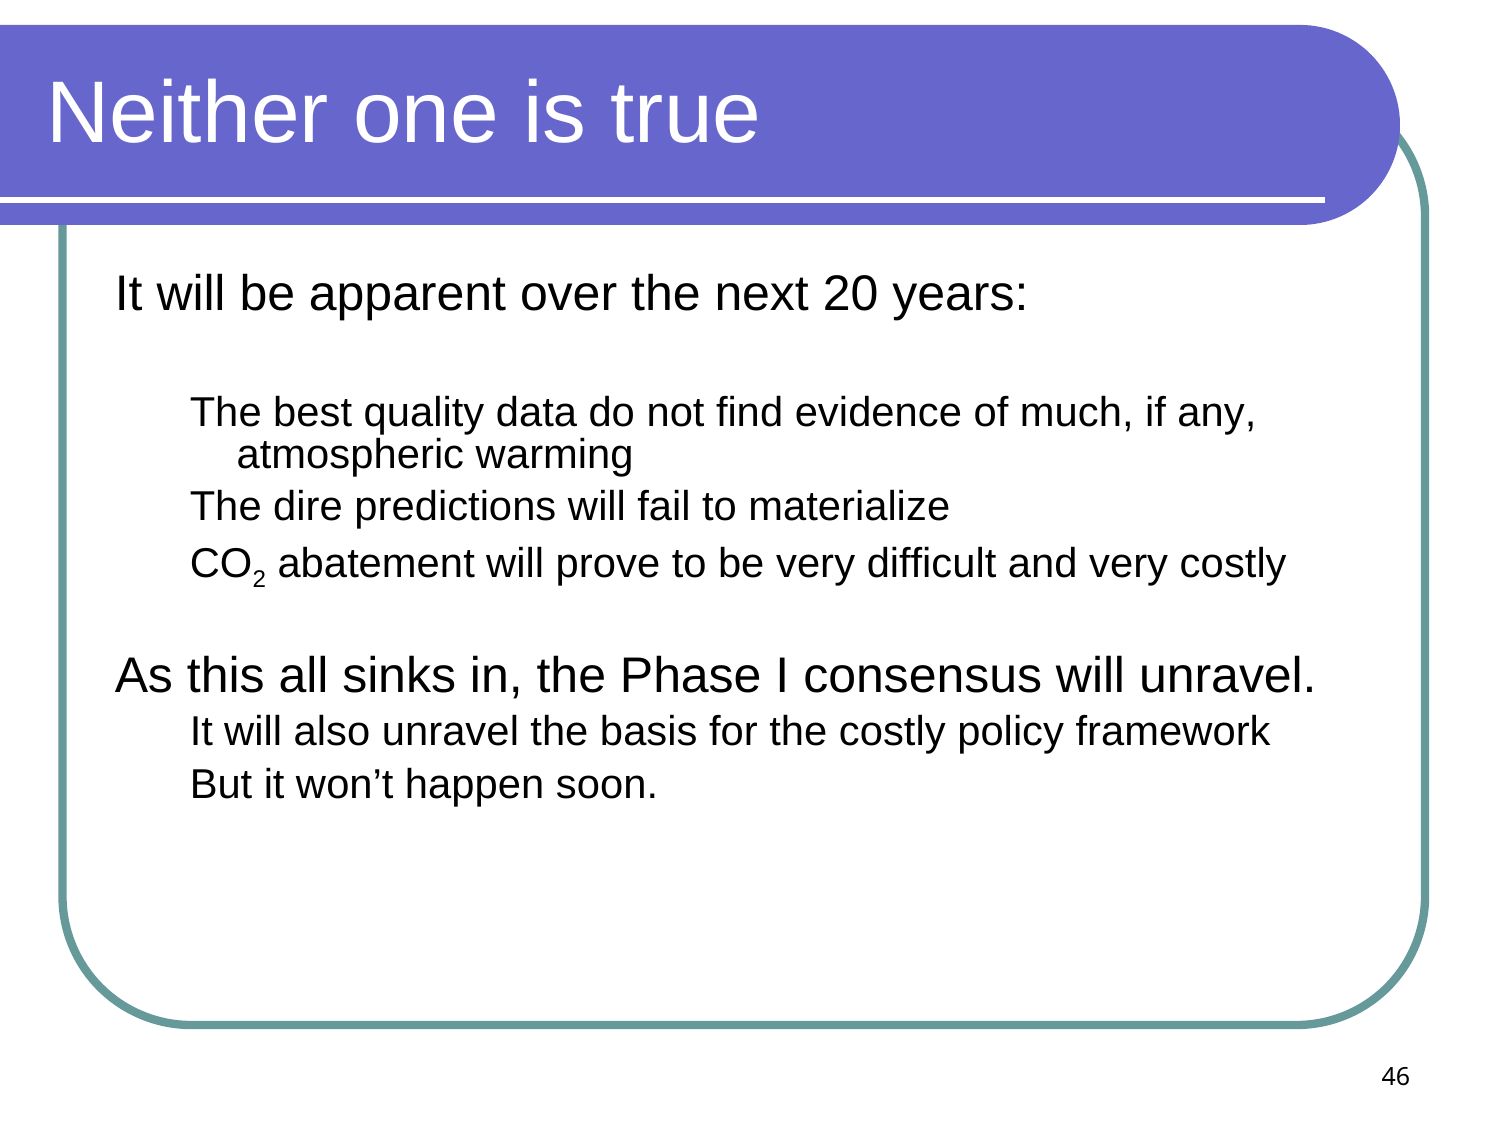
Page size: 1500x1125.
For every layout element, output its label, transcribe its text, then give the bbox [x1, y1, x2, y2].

list It will be apparent over the next 20 years: The best quality data do not find evidence of much, if any, atmospheric warming The dire predictions will fail to materialize CO2 abatement will prove to be very difficult and very costly As this all sinks in, the Phase I consensus will unravel. It will also unravel the basis for the costly policy framework But it won’t happen soon. [99, 262, 1401, 988]
title Neither one is true [31, 37, 1347, 188]
